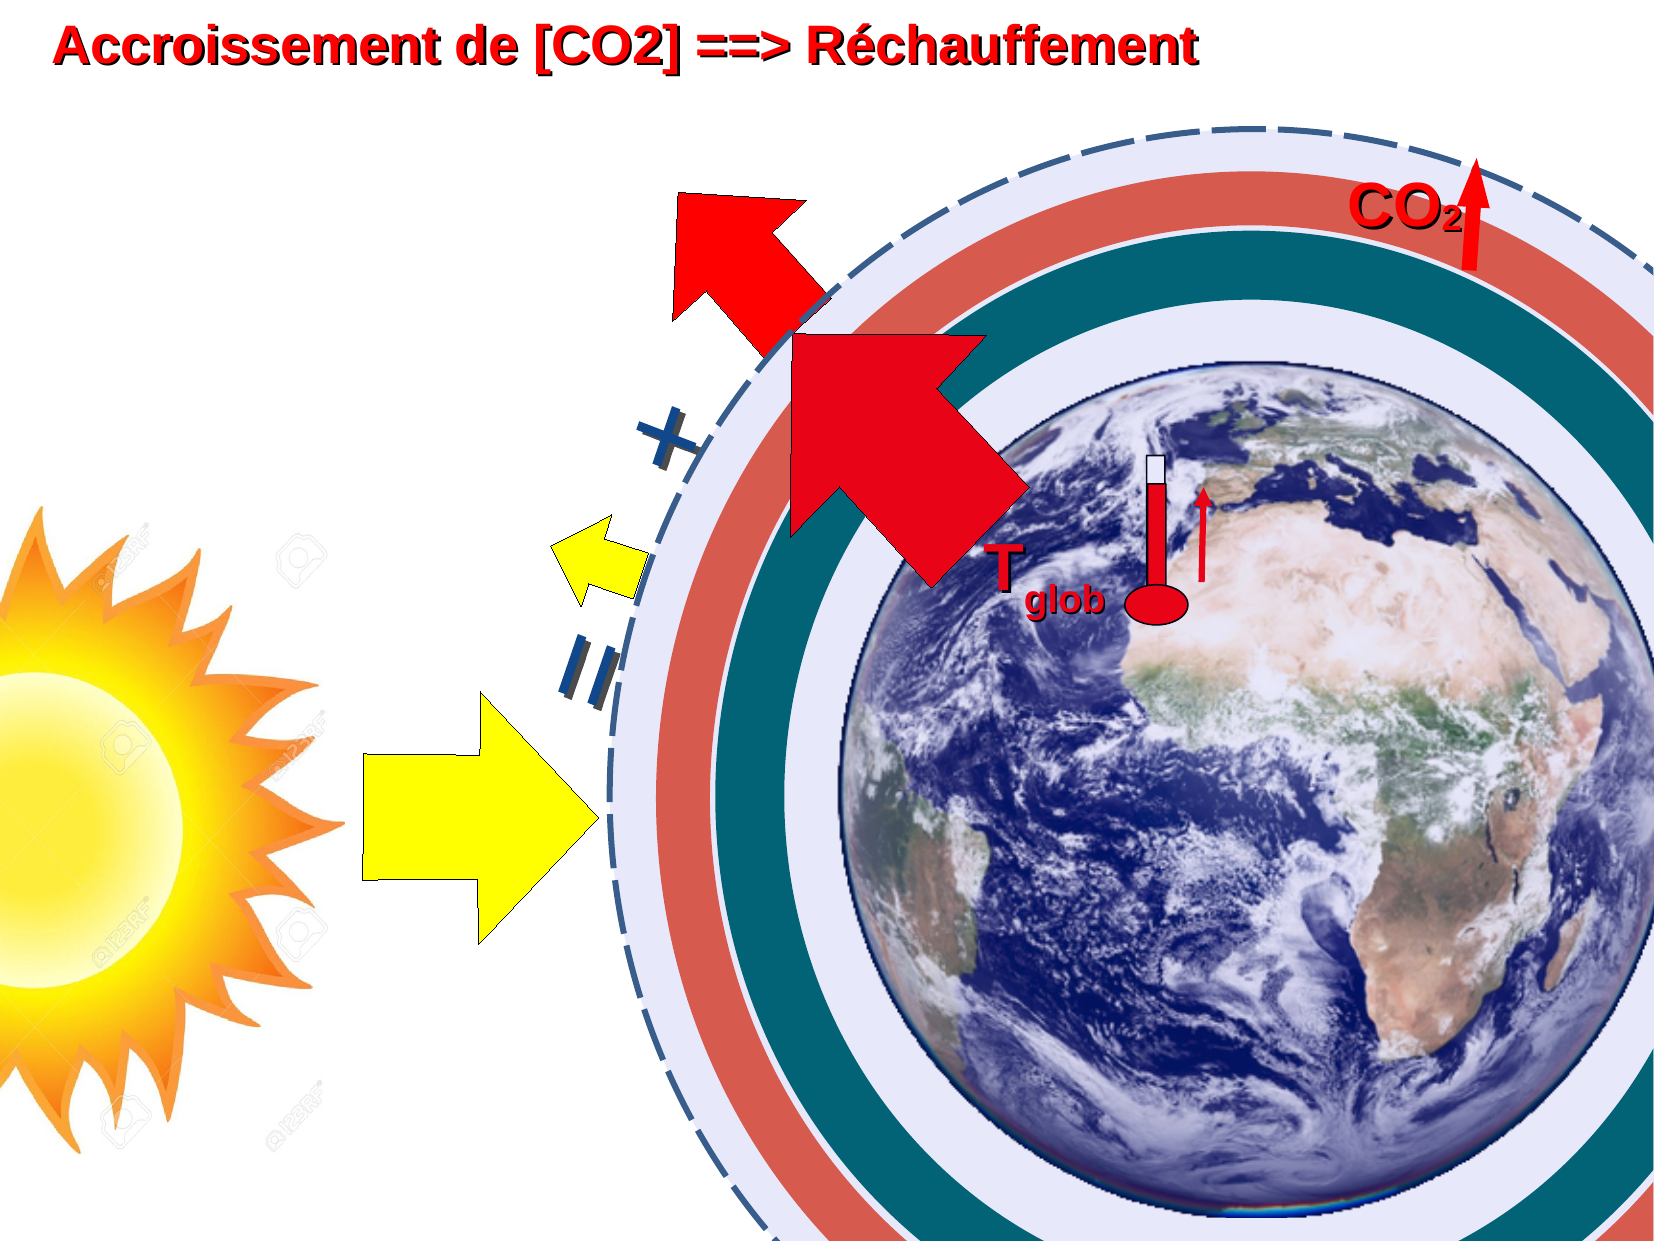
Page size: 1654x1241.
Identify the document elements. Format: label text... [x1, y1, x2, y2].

text_box Accroissement de [CO2] ==> Réchauffement [36, 1, 1246, 82]
text_box CO2 [1333, 164, 1477, 276]
picture [0, 506, 345, 1154]
text_box [362, 691, 599, 945]
text_box [609, 129, 1654, 1241]
text_box = + [484, 208, 803, 735]
